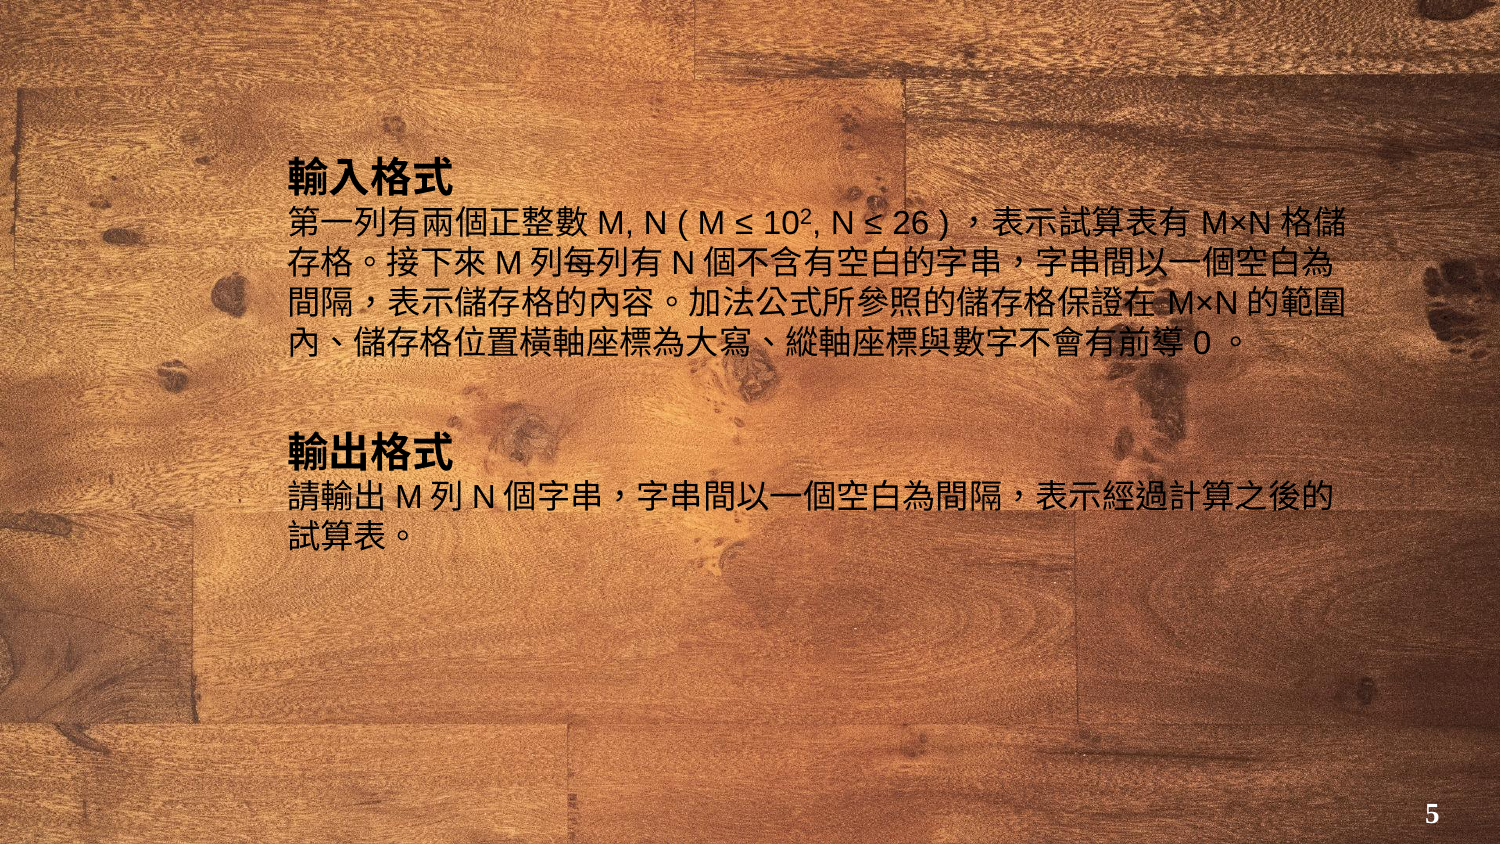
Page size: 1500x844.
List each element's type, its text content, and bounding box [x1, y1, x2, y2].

text_box 輸入格式 第一列有兩個正整數M, N ( M ≤ 102, N ≤ 26 )，表示試算表有M×N格儲存格。接下來M列每列有N個不含有空白的字串，字串間以一個空白為間隔，表示儲存格的內容。加法公式所參照的儲存格保證在M×N的範圍內、儲存格位置橫軸座標為大寫、縱軸座標與數字不會有前導0。 輸出格式 請輸出M列N個字串，字串間以一個空白為間隔，表示經過計算之後的試算表。 [272, 119, 1362, 563]
slide_number 5 [1410, 779, 1500, 844]
